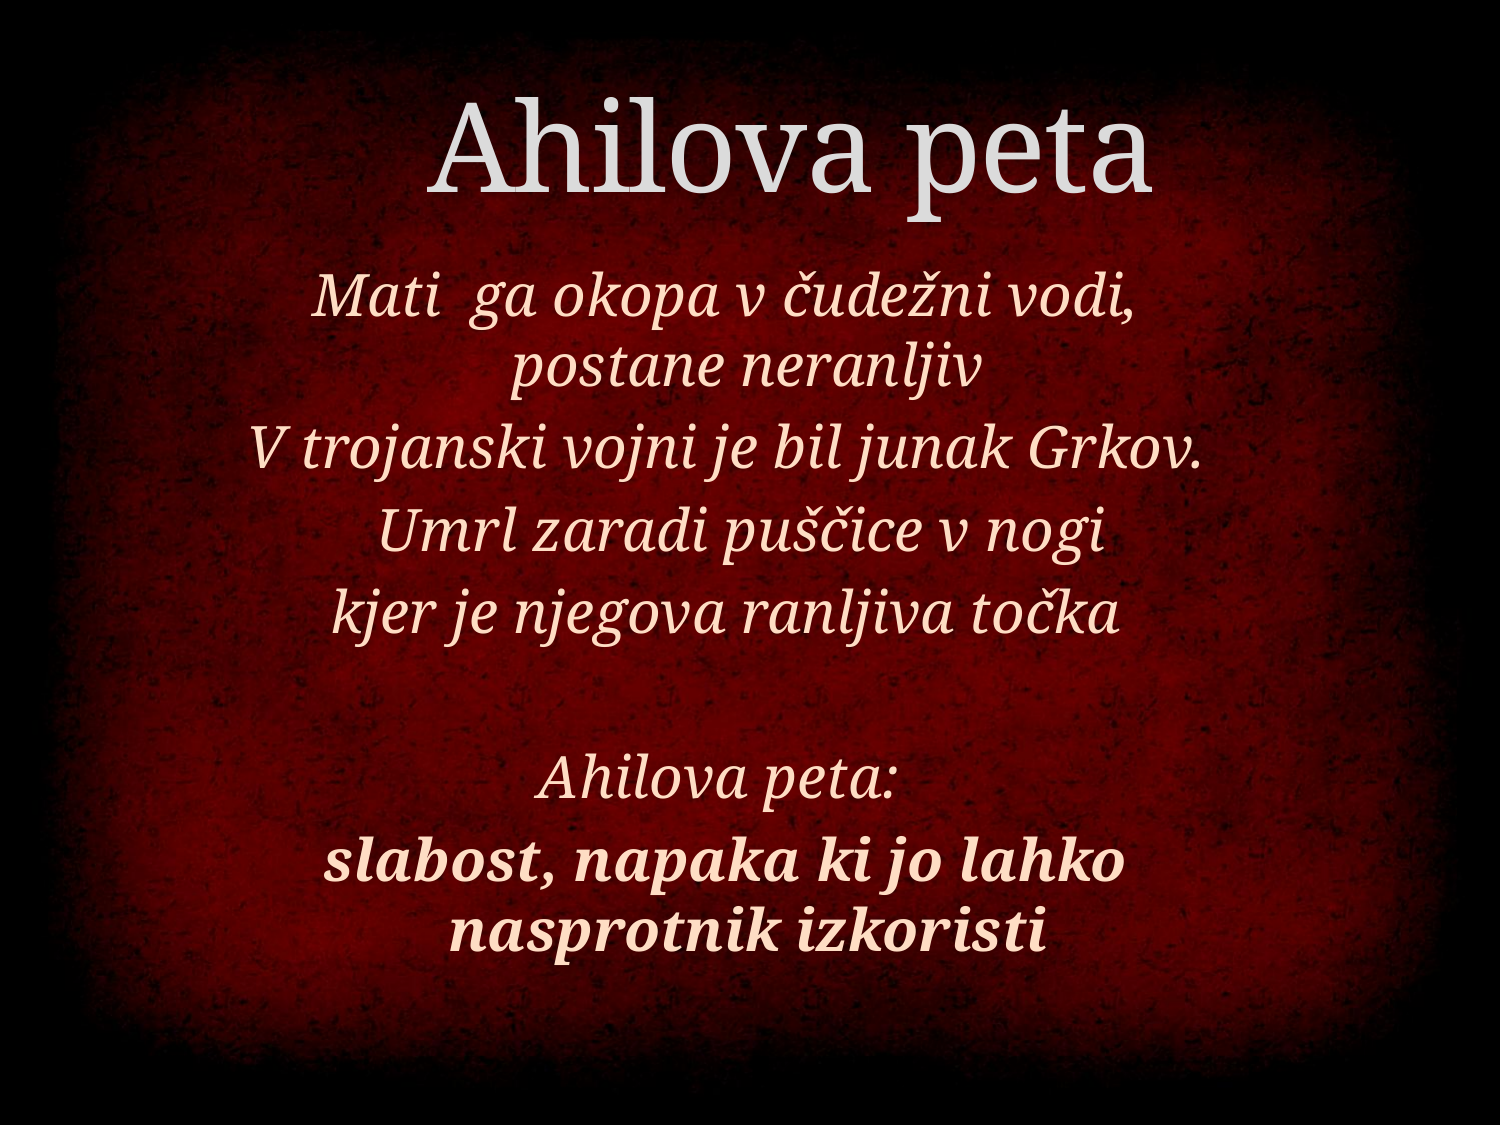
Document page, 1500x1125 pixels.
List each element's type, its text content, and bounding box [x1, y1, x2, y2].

list Mati ga okopa v čudežni vodi, postane neranljiv V trojanski vojni je bil junak Grkov. Umrl zaradi puščice v nogi kjer je njegova ranljiva točka Ahilova peta: slabost, napaka ki jo lahko nasprotnik izkoristi [230, 249, 1223, 1035]
title Ahilova peta [75, 24, 1425, 225]
picture [0, 0, 1500, 1125]
